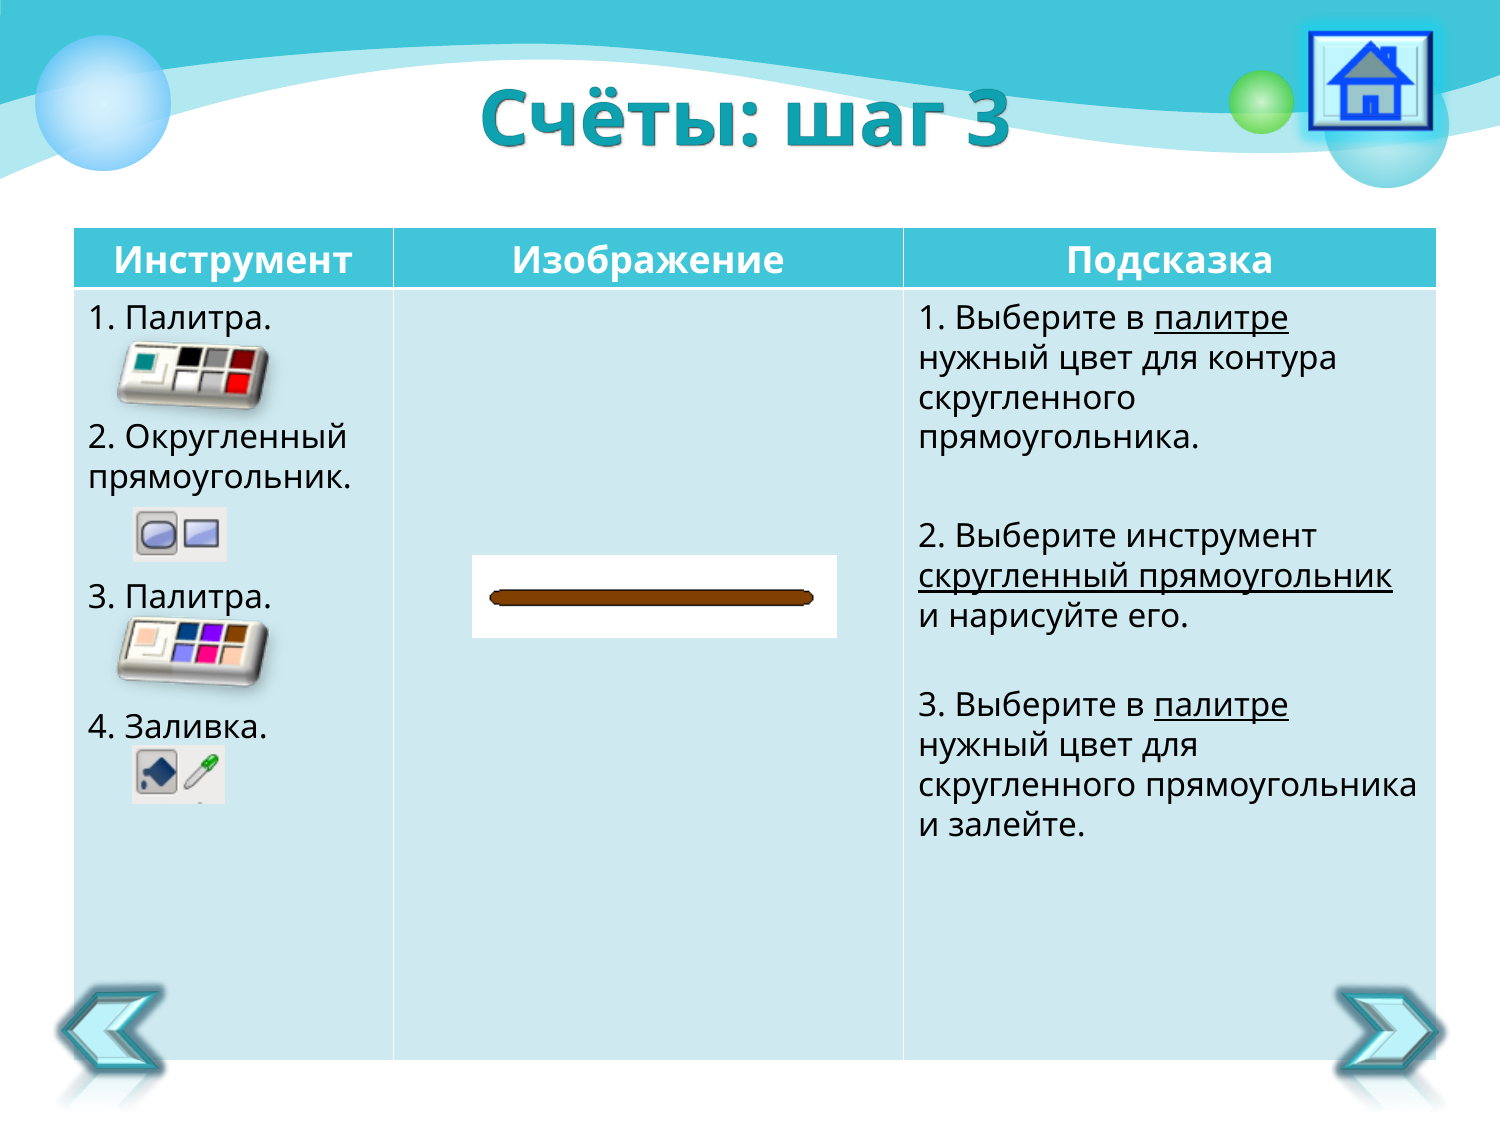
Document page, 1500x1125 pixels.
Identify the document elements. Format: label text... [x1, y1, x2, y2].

text_box Счёты: шаг 3 [676, 102, 714, 145]
text_box Счёты: шаг 3 [582, 102, 624, 146]
text_box Счёты: шаг 3 [968, 89, 1009, 146]
text_box Счёты: шаг 3 [482, 89, 526, 146]
text_box Счёты: шаг 3 [720, 102, 732, 145]
table_cell 1. Палитра. 2. Округленный прямоугольник. 3. Палитра. 4. Заливка. [74, 290, 393, 1060]
picture [472, 555, 837, 638]
picture [85, 596, 305, 719]
table_cell [394, 290, 903, 1060]
picture [1228, 6, 1459, 189]
text_box Счёты: шаг 3 [913, 102, 944, 146]
text_box Счёты: шаг 3 [787, 102, 853, 145]
table_header Изображение [394, 228, 903, 287]
picture [132, 745, 225, 804]
table_header Подсказка [904, 228, 1436, 287]
picture [132, 507, 227, 562]
table_cell 1. Выберите в палитре нужный цвет для контура скругленного прямоугольника. 2. Выберите инструмент скругленный прямоугольник и нарисуйте его. 3. Выберите в палитре нужный цвет для скругленного прямоугольника и залейте. [904, 290, 1436, 1060]
text_box Счёты: шаг 3 [531, 102, 574, 145]
picture [1321, 974, 1459, 1125]
text_box Счёты: шаг 3 [628, 102, 669, 146]
picture [34, 34, 172, 172]
table_header Инструмент [74, 228, 393, 287]
picture [86, 321, 305, 442]
text_box Счёты: шаг 3 [862, 101, 902, 146]
picture [43, 972, 179, 1125]
